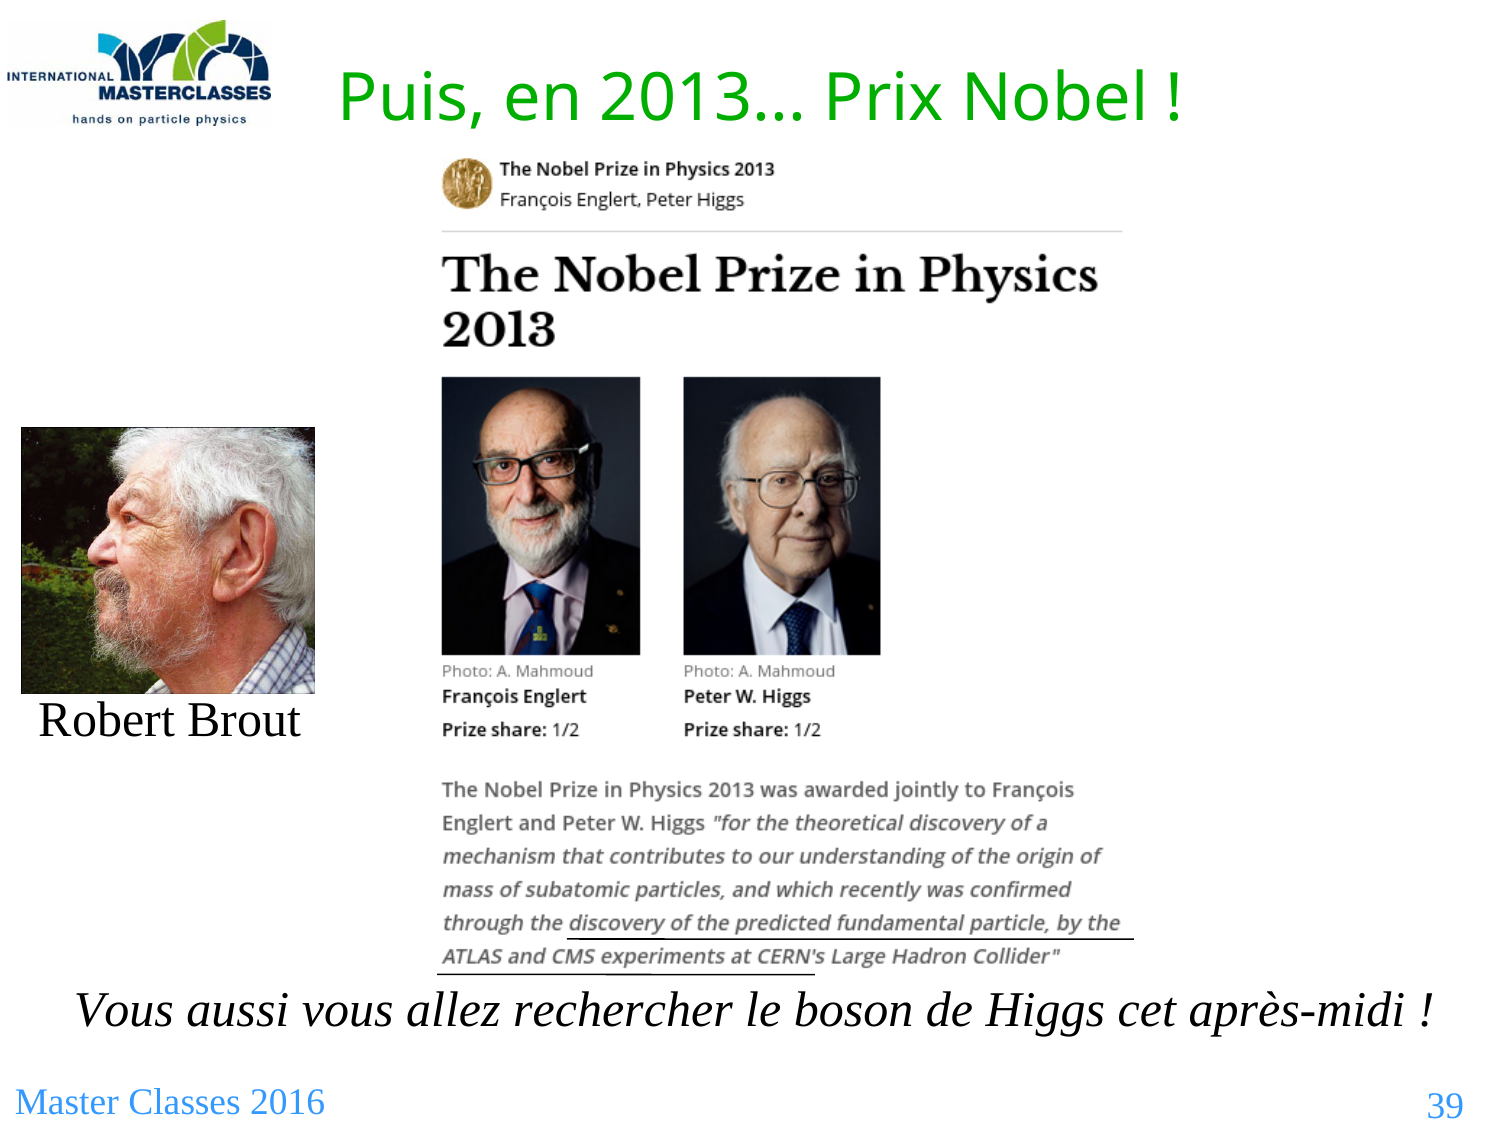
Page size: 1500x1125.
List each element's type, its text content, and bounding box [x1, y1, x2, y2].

picture [2, 10, 259, 130]
picture [21, 427, 315, 694]
picture [429, 144, 1134, 987]
title Puis, en 2013... Prix Nobel ! [259, 0, 1263, 188]
text_box Robert Brout [24, 679, 317, 754]
text_box Vous aussi vous allez rechercher le boson de Higgs cet après-midi ! [59, 969, 1500, 1080]
